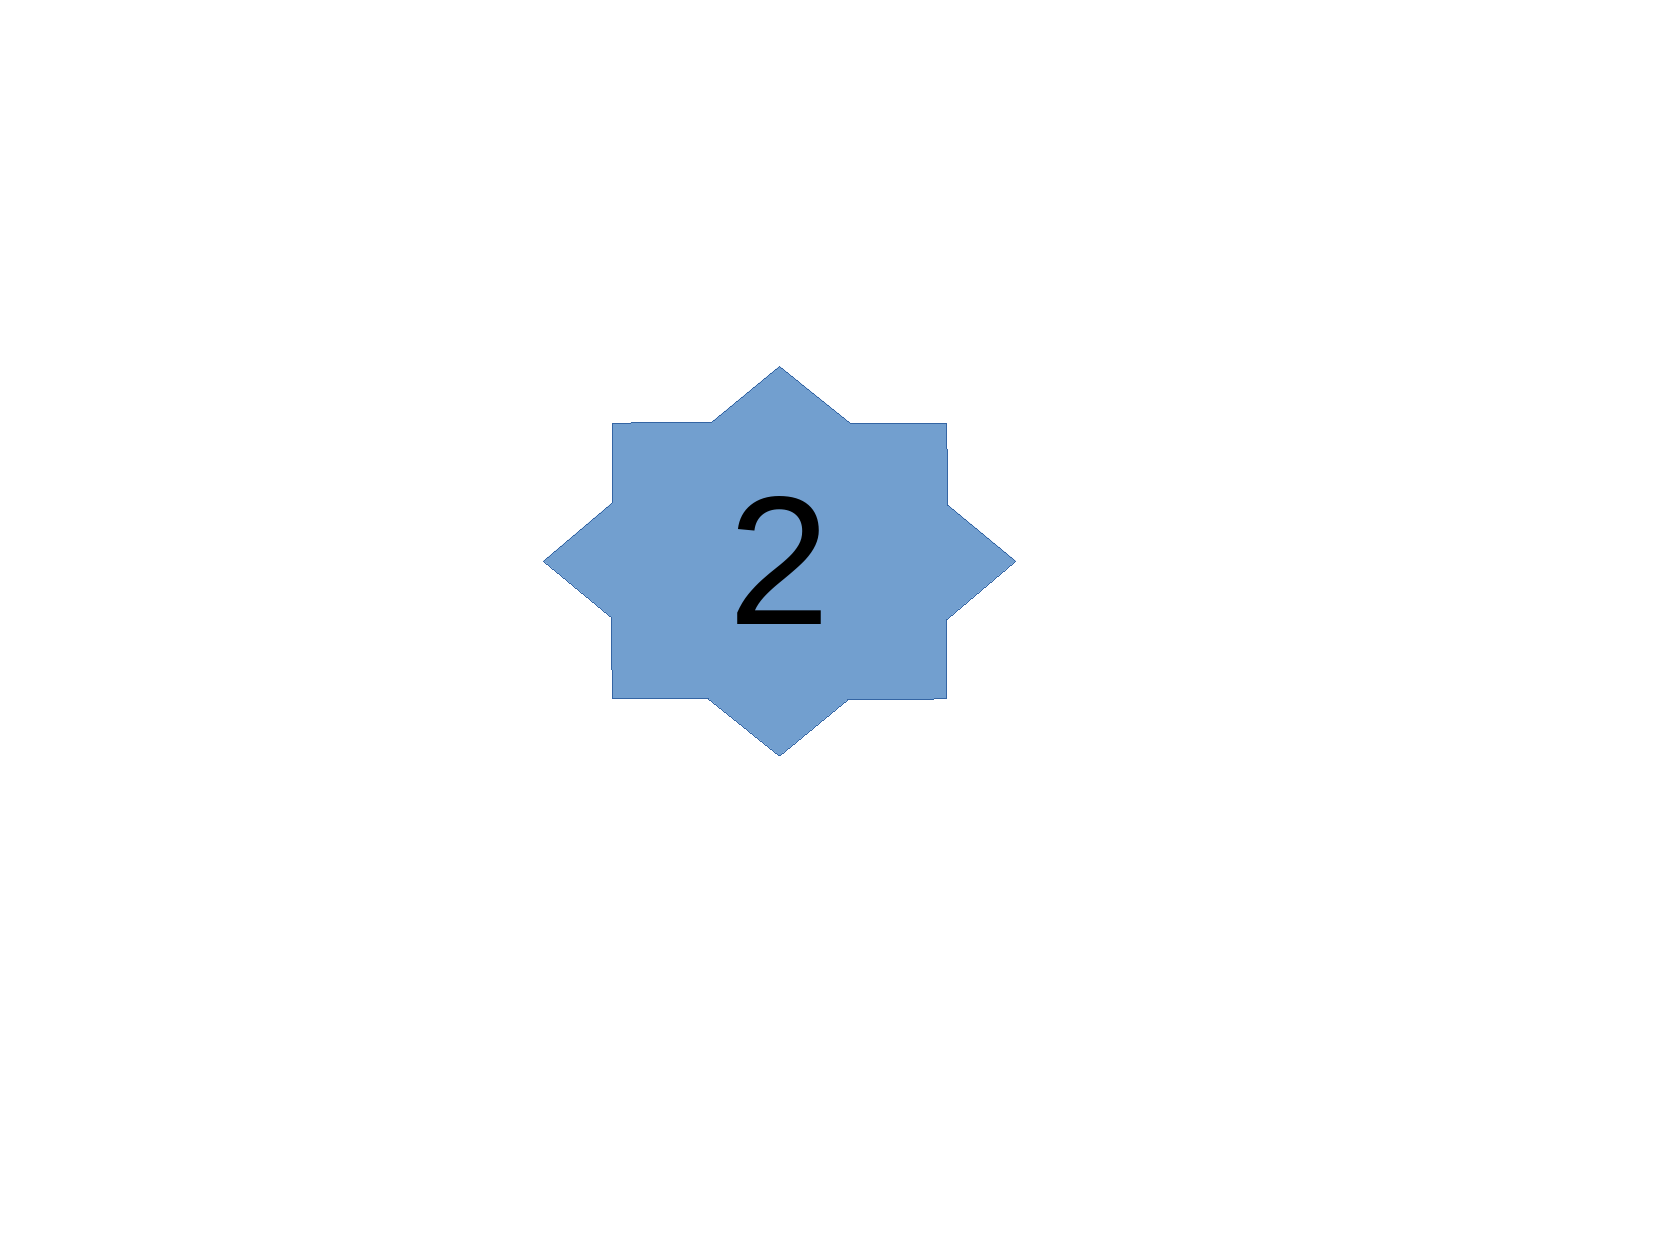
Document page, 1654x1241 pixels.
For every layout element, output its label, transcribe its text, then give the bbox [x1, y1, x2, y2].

text_box 2 [543, 366, 1016, 756]
